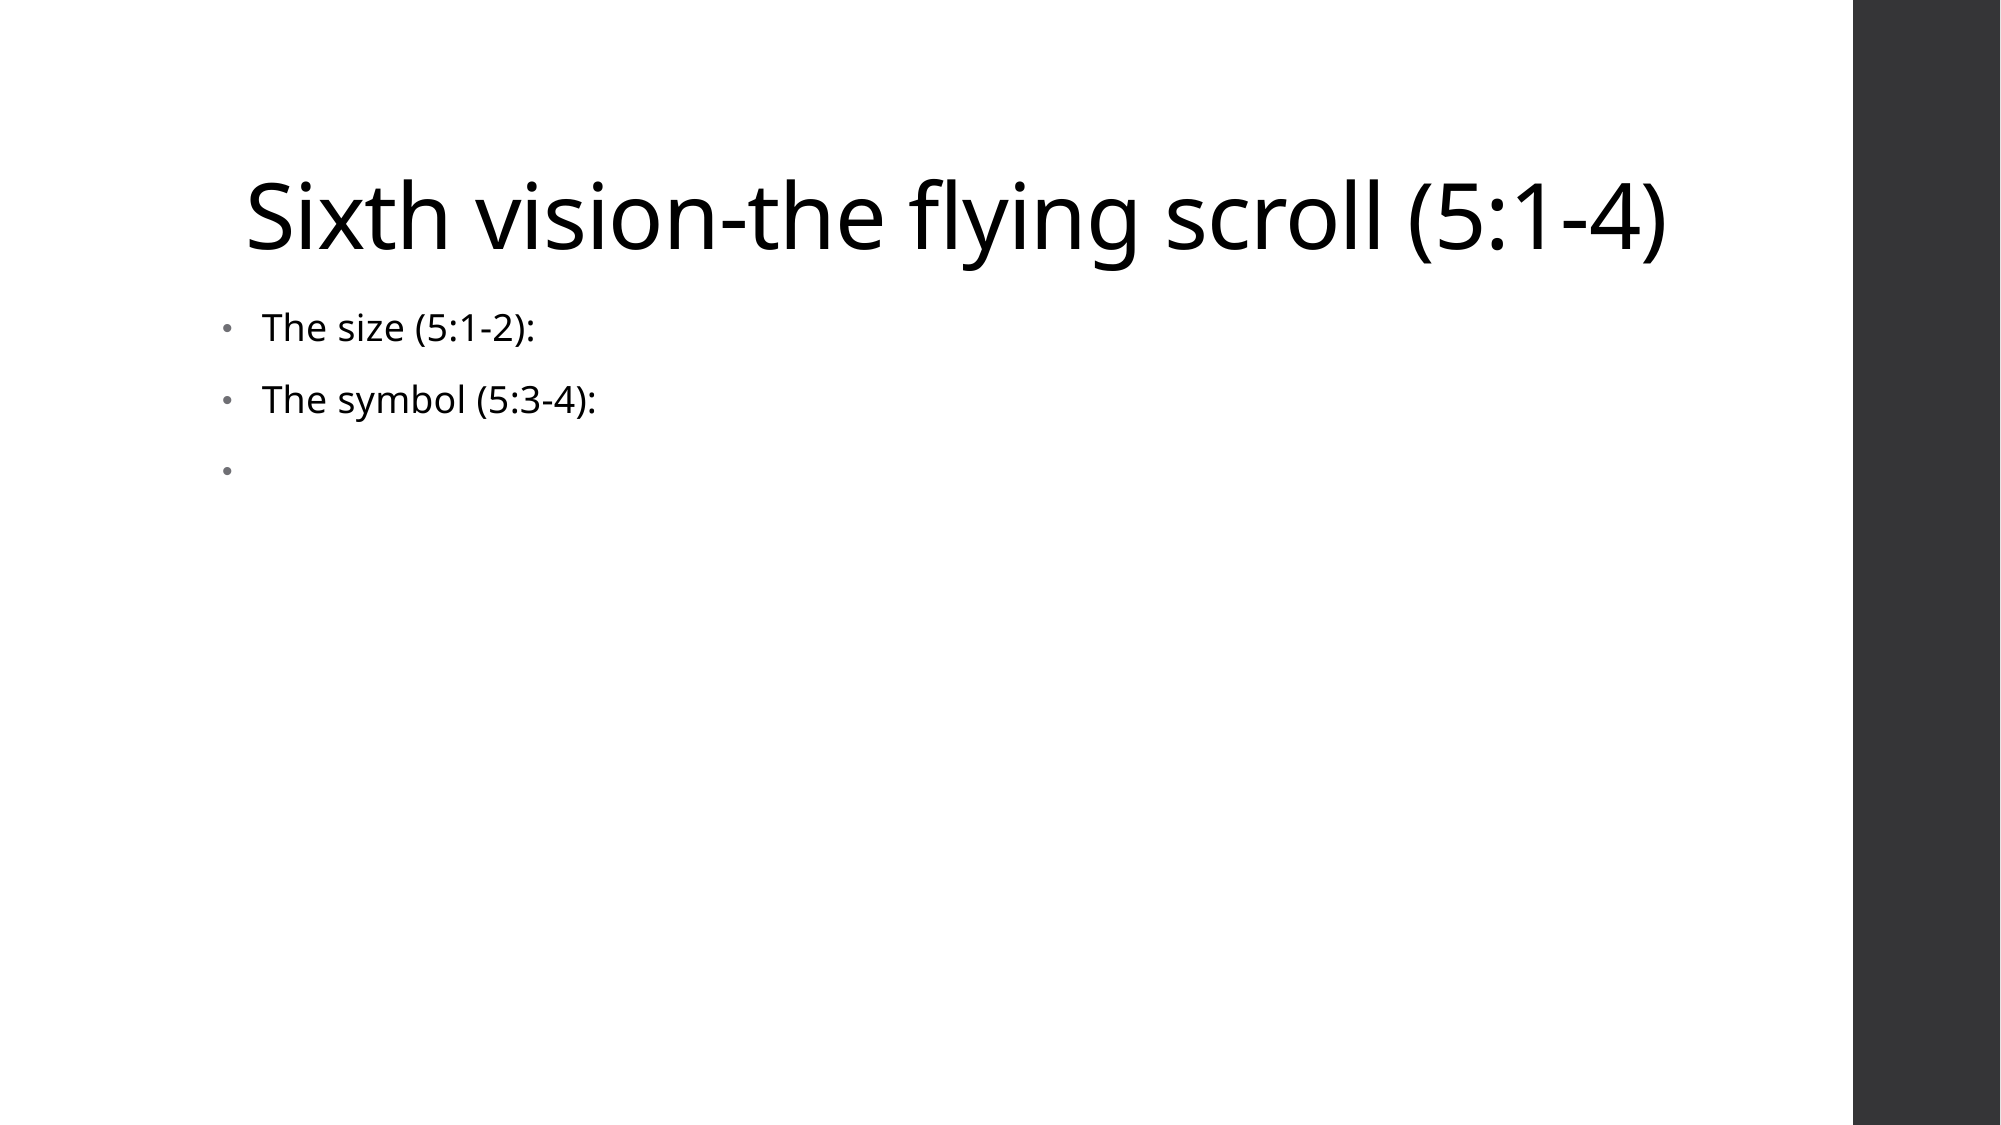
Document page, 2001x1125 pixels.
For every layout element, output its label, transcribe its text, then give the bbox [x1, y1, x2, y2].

title Sixth vision-the flying scroll (5:1-4) [206, 60, 1797, 278]
list The size (5:1-2): The symbol (5:3-4): [206, 299, 1617, 1014]
